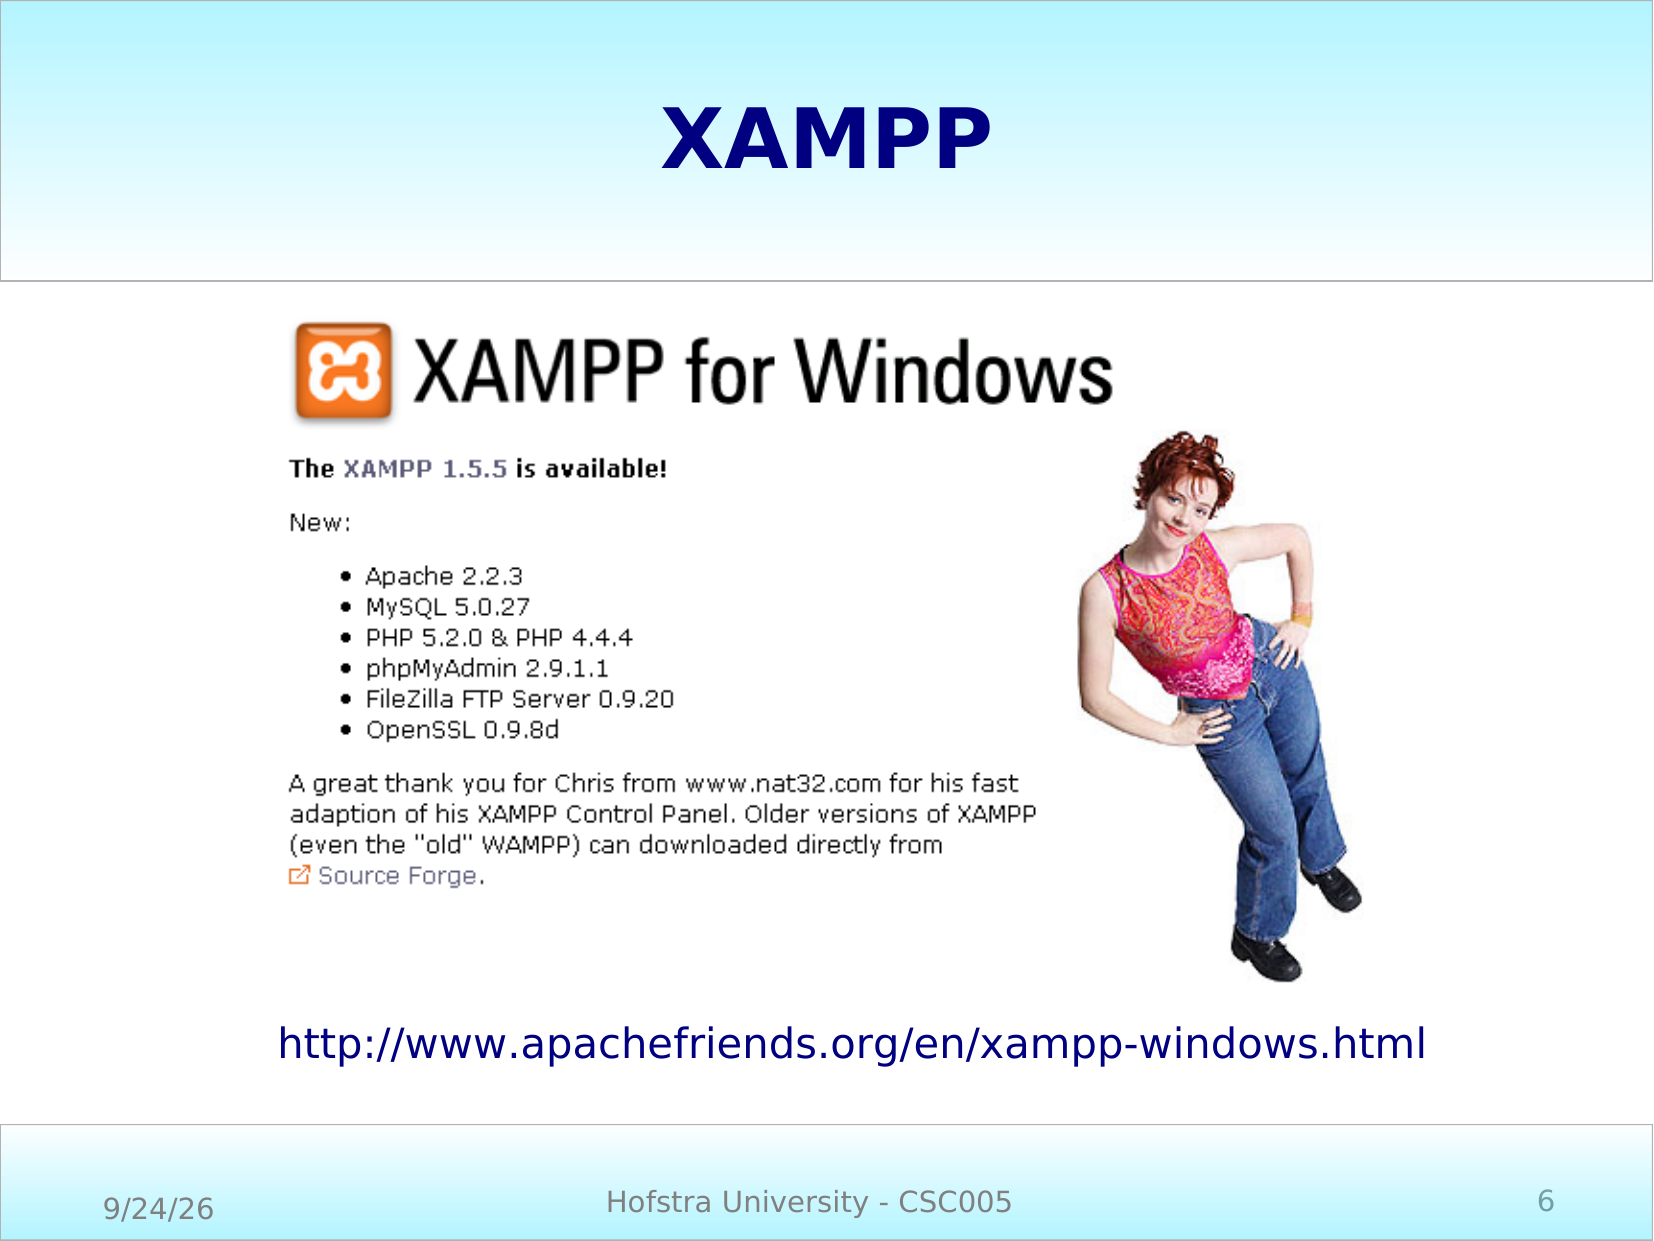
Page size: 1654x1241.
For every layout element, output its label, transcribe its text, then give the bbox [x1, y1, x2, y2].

picture [257, 284, 1387, 1013]
text_box http://www.apachefriends.org/en/xampp-windows.html [262, 1012, 1443, 1076]
title XAMPP [78, 77, 1576, 203]
